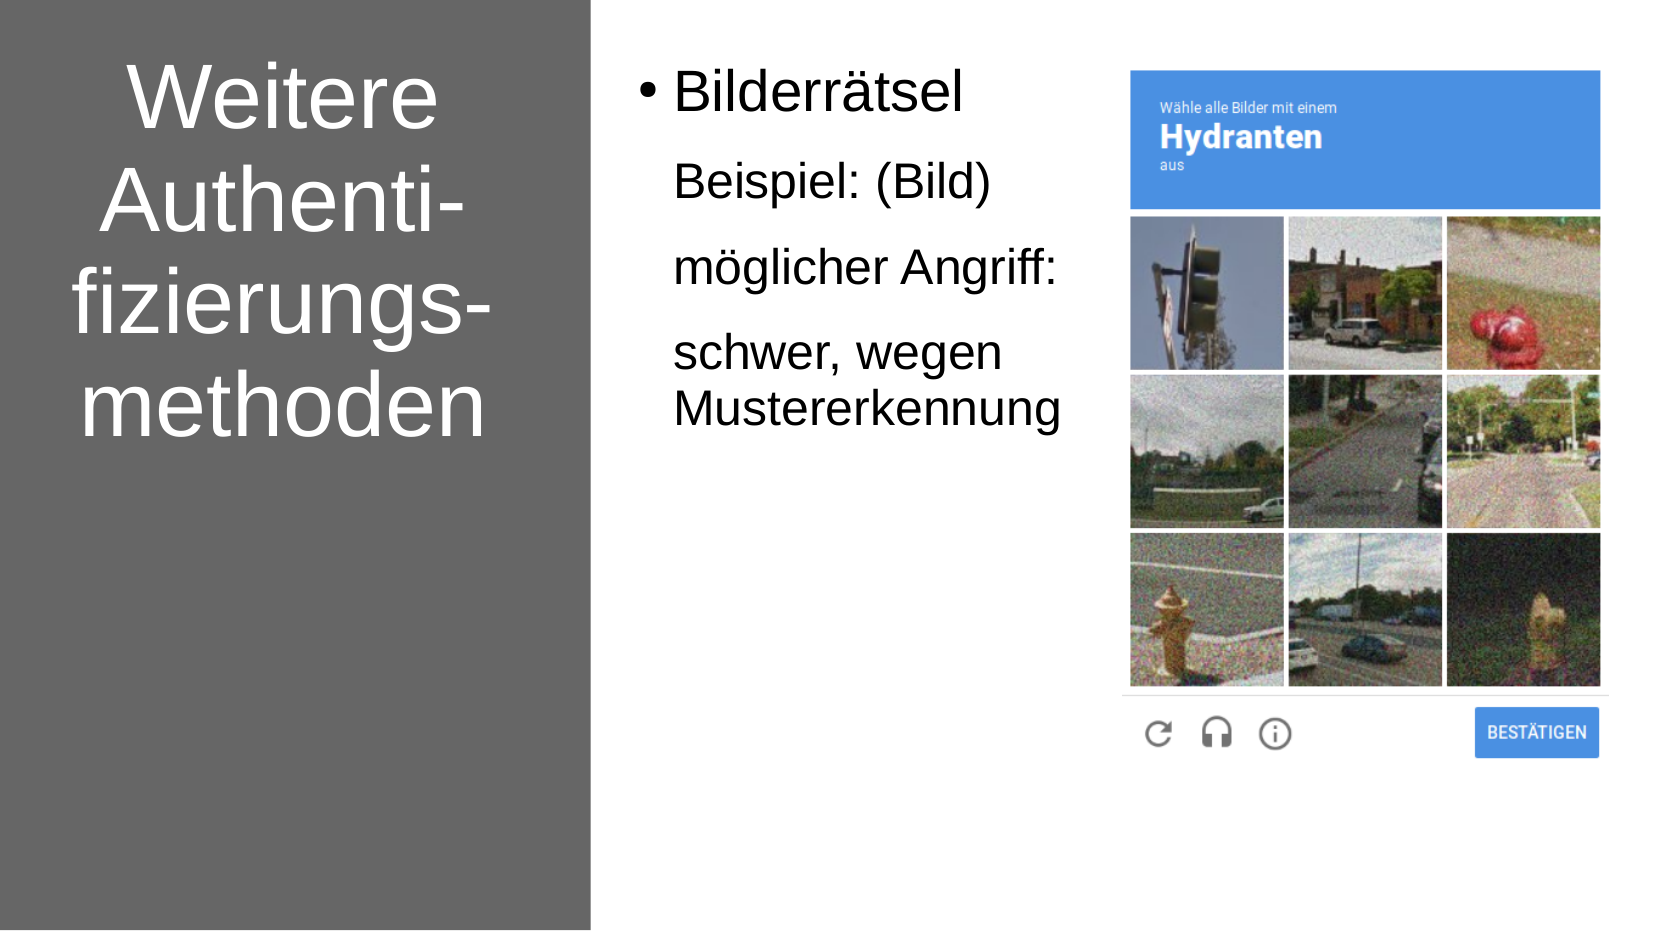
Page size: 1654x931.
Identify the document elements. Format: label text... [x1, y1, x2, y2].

title Weitere Authenti-fizierungs-methoden [47, 45, 520, 875]
list Bilderrätsel Beispiel: (Bild) möglicher Angriff: schwer, wegen Mustererkennung [637, 59, 1075, 497]
picture [1122, 62, 1609, 768]
